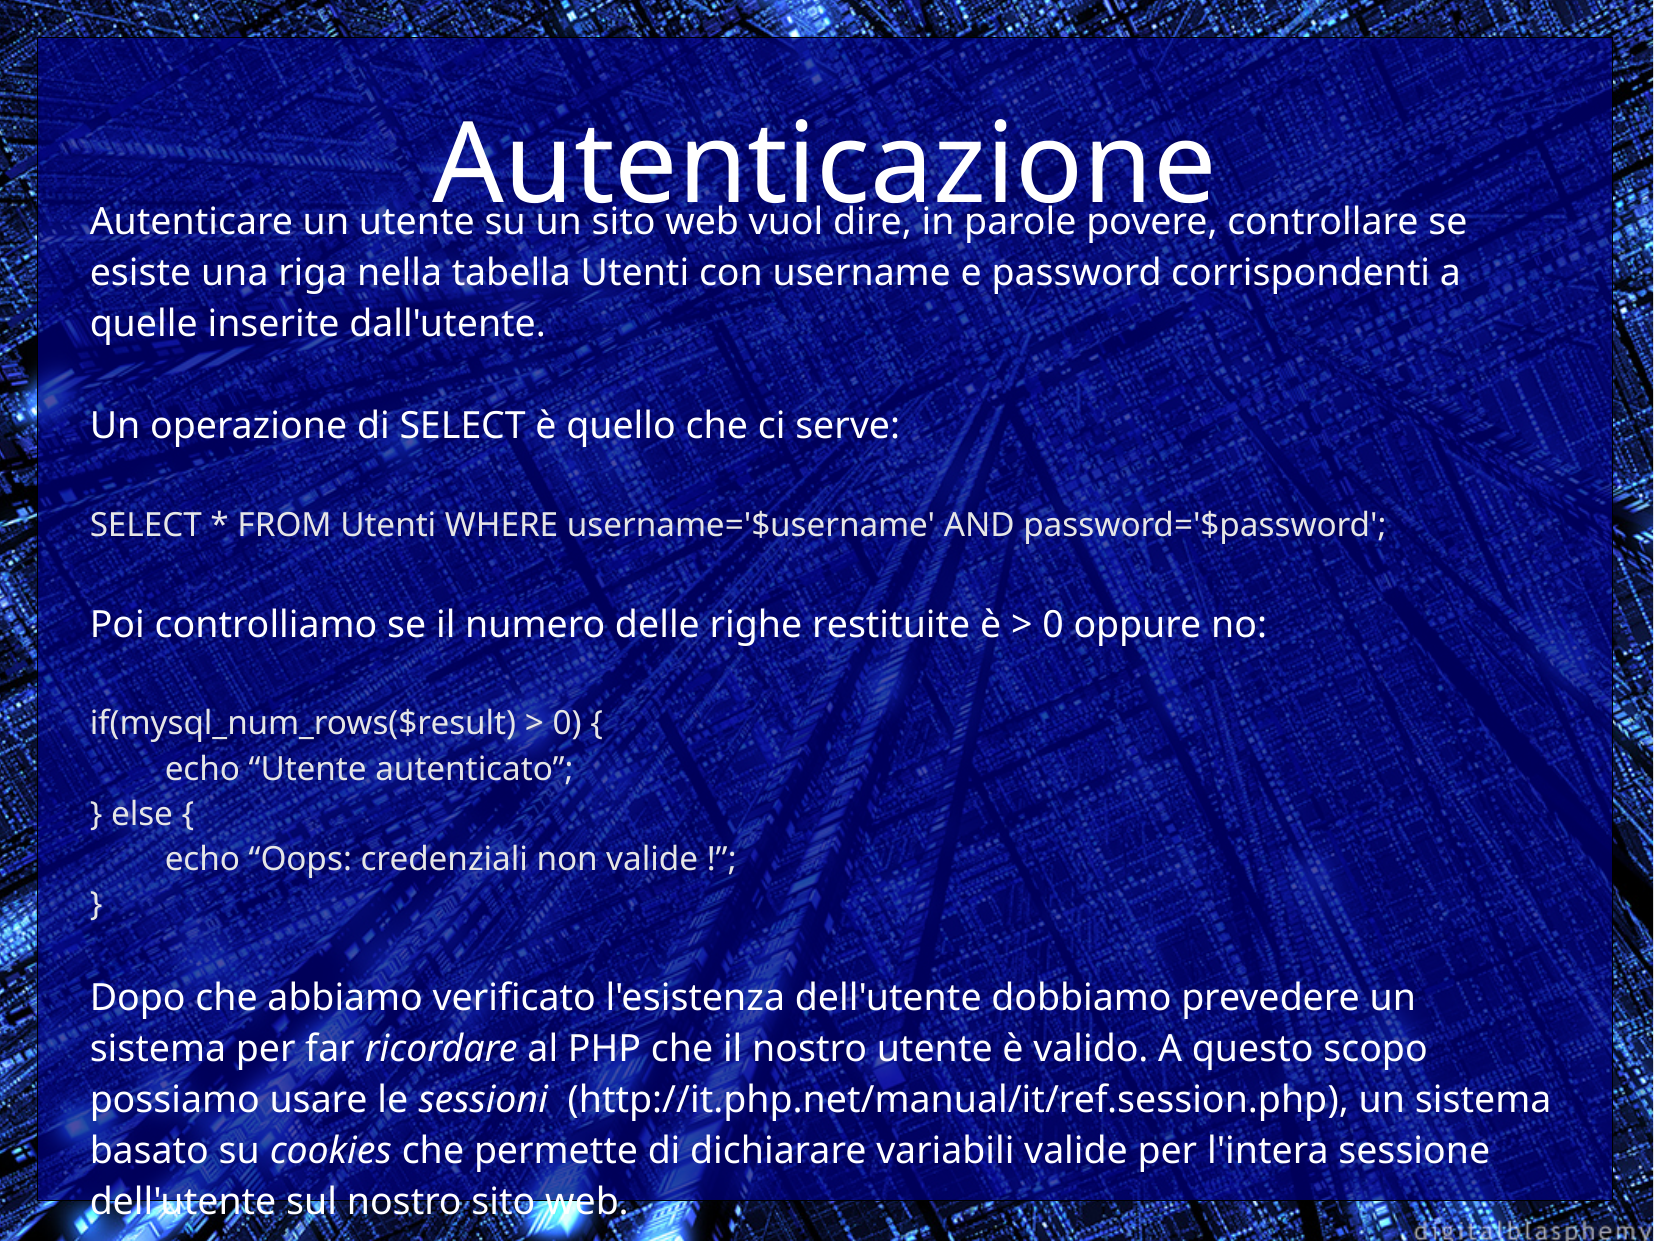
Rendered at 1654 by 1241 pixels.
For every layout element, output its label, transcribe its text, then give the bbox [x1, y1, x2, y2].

subtitle [1480, 1094, 1490, 1100]
subtitle [635, 1094, 647, 1109]
subtitle [208, 1094, 218, 1109]
text_box [518, 1196, 529, 1201]
subtitle [440, 1094, 448, 1101]
subtitle [1514, 1094, 1524, 1109]
subtitle [1206, 1094, 1218, 1109]
subtitle [1263, 1094, 1275, 1109]
text_box [203, 1196, 213, 1201]
text_box Autenticazione [112, 75, 1538, 187]
text_box [261, 1196, 271, 1201]
text_box [118, 1196, 128, 1201]
subtitle [936, 1094, 947, 1109]
subtitle [584, 1094, 595, 1109]
subtitle [186, 1102, 196, 1109]
text_box [376, 1196, 387, 1201]
subtitle [352, 1094, 362, 1100]
subtitle [831, 1094, 841, 1100]
text_box [580, 1196, 590, 1201]
subtitle [1387, 1094, 1398, 1109]
subtitle [117, 1094, 129, 1109]
subtitle [880, 1094, 890, 1109]
subtitle [1287, 1094, 1298, 1109]
subtitle [95, 1094, 107, 1109]
subtitle [1230, 1094, 1241, 1109]
subtitle [1535, 1102, 1545, 1109]
subtitle [752, 1094, 763, 1109]
text_box [37, 37, 1613, 1201]
text_box [444, 1196, 455, 1201]
subtitle [914, 1102, 924, 1109]
subtitle [1501, 1094, 1511, 1109]
subtitle [1141, 1094, 1151, 1100]
subtitle [893, 1094, 903, 1109]
text_box [95, 1196, 105, 1201]
subtitle [221, 1094, 231, 1109]
subtitle [775, 1094, 787, 1109]
subtitle [315, 1102, 325, 1109]
text_box [602, 1196, 612, 1201]
subtitle [82, 1082, 1571, 1109]
subtitle [808, 1094, 819, 1109]
subtitle [500, 1094, 511, 1109]
subtitle [242, 1094, 254, 1109]
subtitle [982, 1102, 992, 1109]
text_box [353, 1196, 363, 1201]
subtitle [521, 1094, 532, 1109]
subtitle [729, 1094, 741, 1109]
subtitle [393, 1094, 403, 1100]
text_box Autenticare un utente su un sito web vuol dire, in parole povere, controllare se esiste una riga nella tabella Utenti con username e password corrispondenti a quelle inserite dall'utente. Un operazione di SELECT è quello che ci serve: SELECT * FROM Utenti WHERE username='$username' AND password='$password'; Poi controlliamo se il numero delle righe restituite è > 0 oppure no: if(mysql_num_rows($result) > 0) { echo “Utente autenticato”; } else { echo “Oops: credenziali non valide !”; } Dopo che abbiamo verificato l'esistenza dell'utente dobbiamo prevedere un sistema per far ricordare al PHP che il nostro utente è valido. A questo scopo possiamo usare le sessioni (http://it.php.net/manual/it/ref.session.php), un sistema basato su cookies che permette di dichiarare variabili valide per l'intera sessione dell'utente sul nostro sito web. [75, 187, 1576, 1082]
text_box [225, 1196, 235, 1201]
subtitle [1079, 1094, 1089, 1100]
subtitle [1310, 1094, 1322, 1109]
picture [0, 0, 1654, 1241]
